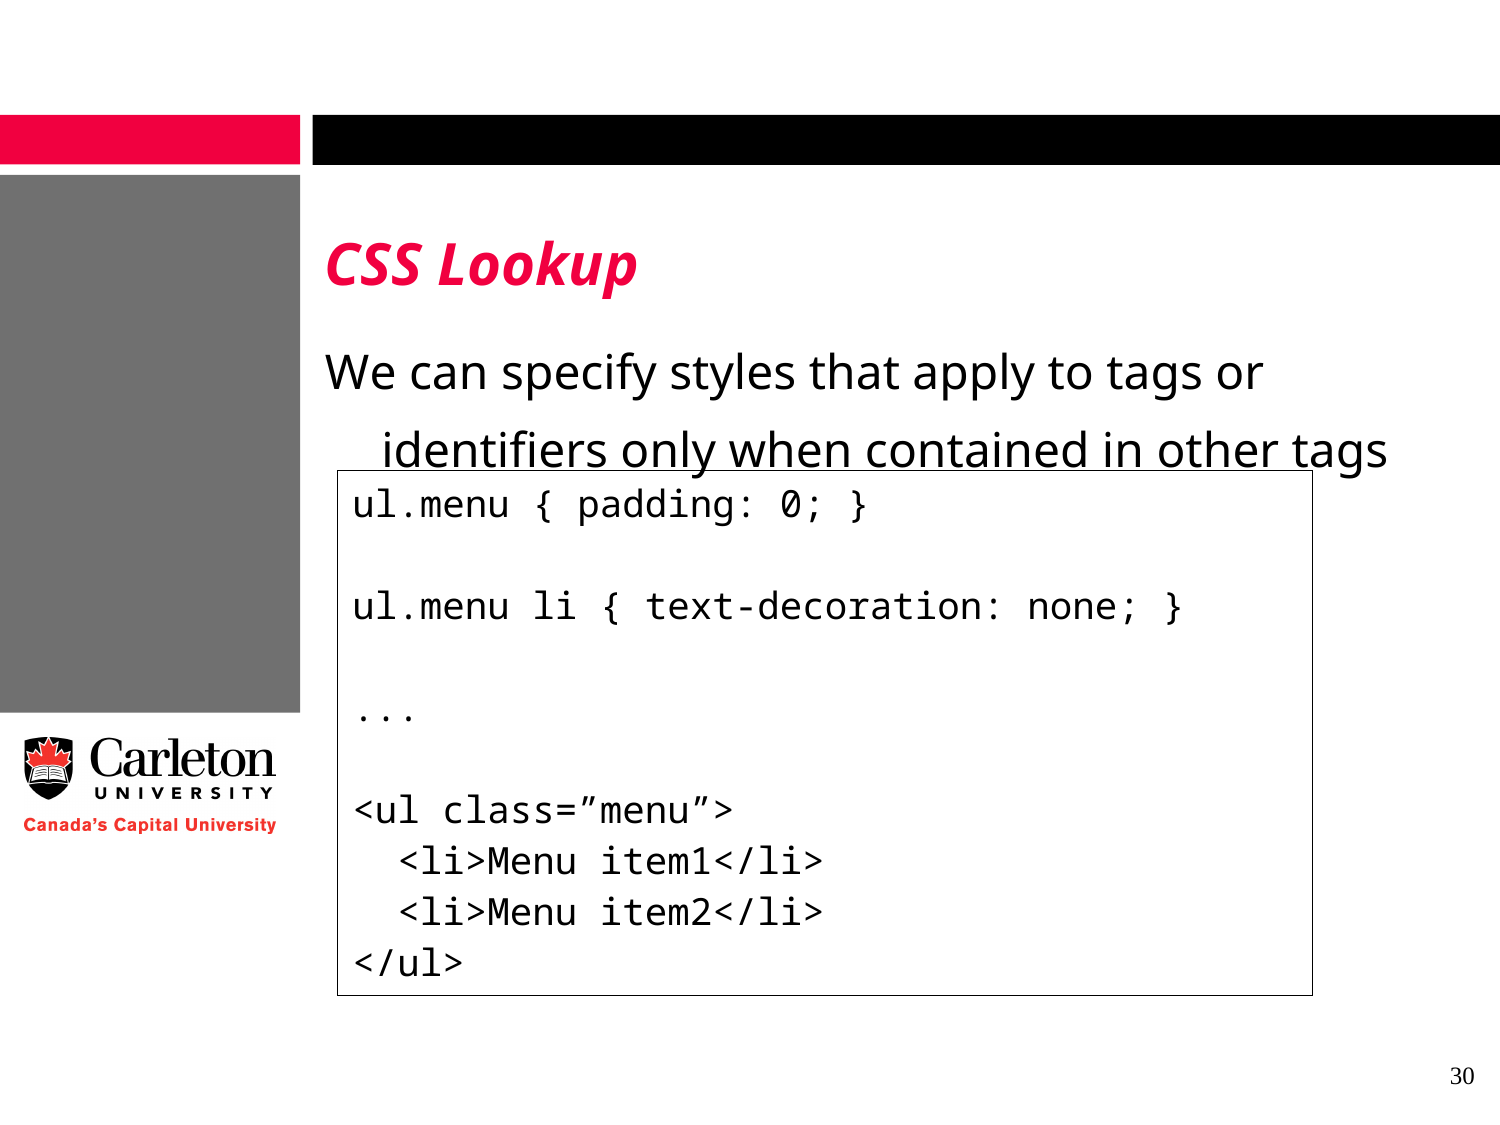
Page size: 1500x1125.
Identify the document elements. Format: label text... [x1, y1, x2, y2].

list We can specify styles that apply to tags or identifiers only when contained in other tags [324, 324, 1450, 1036]
text_box ul.menu { padding: 0; } ul.menu li { text-decoration: none; } ... <ul class=”menu”> <li>Menu item1</li> <li>Menu item2</li> </ul> [337, 470, 1313, 938]
title CSS Lookup [324, 194, 1450, 324]
picture [24, 737, 276, 834]
